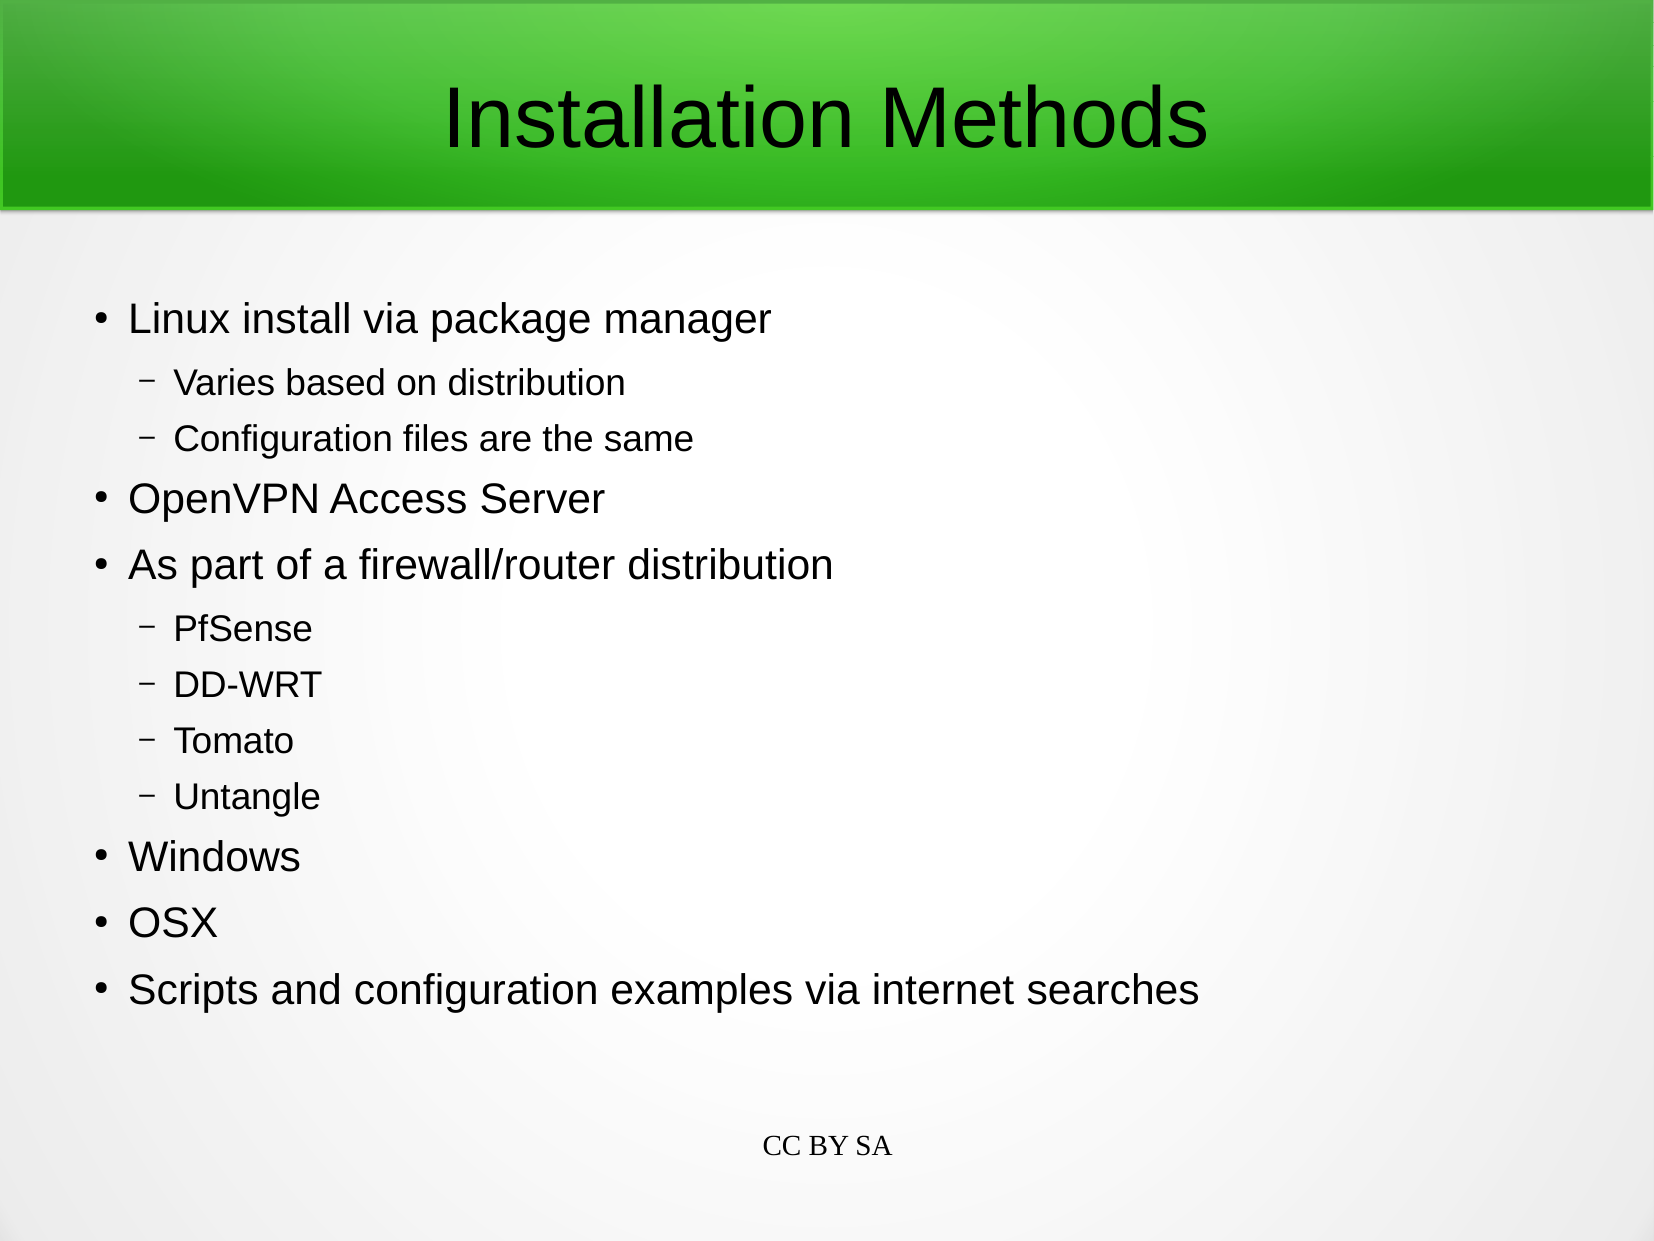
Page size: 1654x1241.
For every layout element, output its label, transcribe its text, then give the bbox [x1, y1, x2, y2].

list Linux install via package manager Varies based on distribution Configuration files are the same OpenVPN Access Server As part of a firewall/router distribution PfSense DD-WRT Tomato Untangle Windows OSX Scripts and configuration examples via internet searches [82, 295, 1571, 1015]
title Installation Methods [82, 47, 1571, 189]
